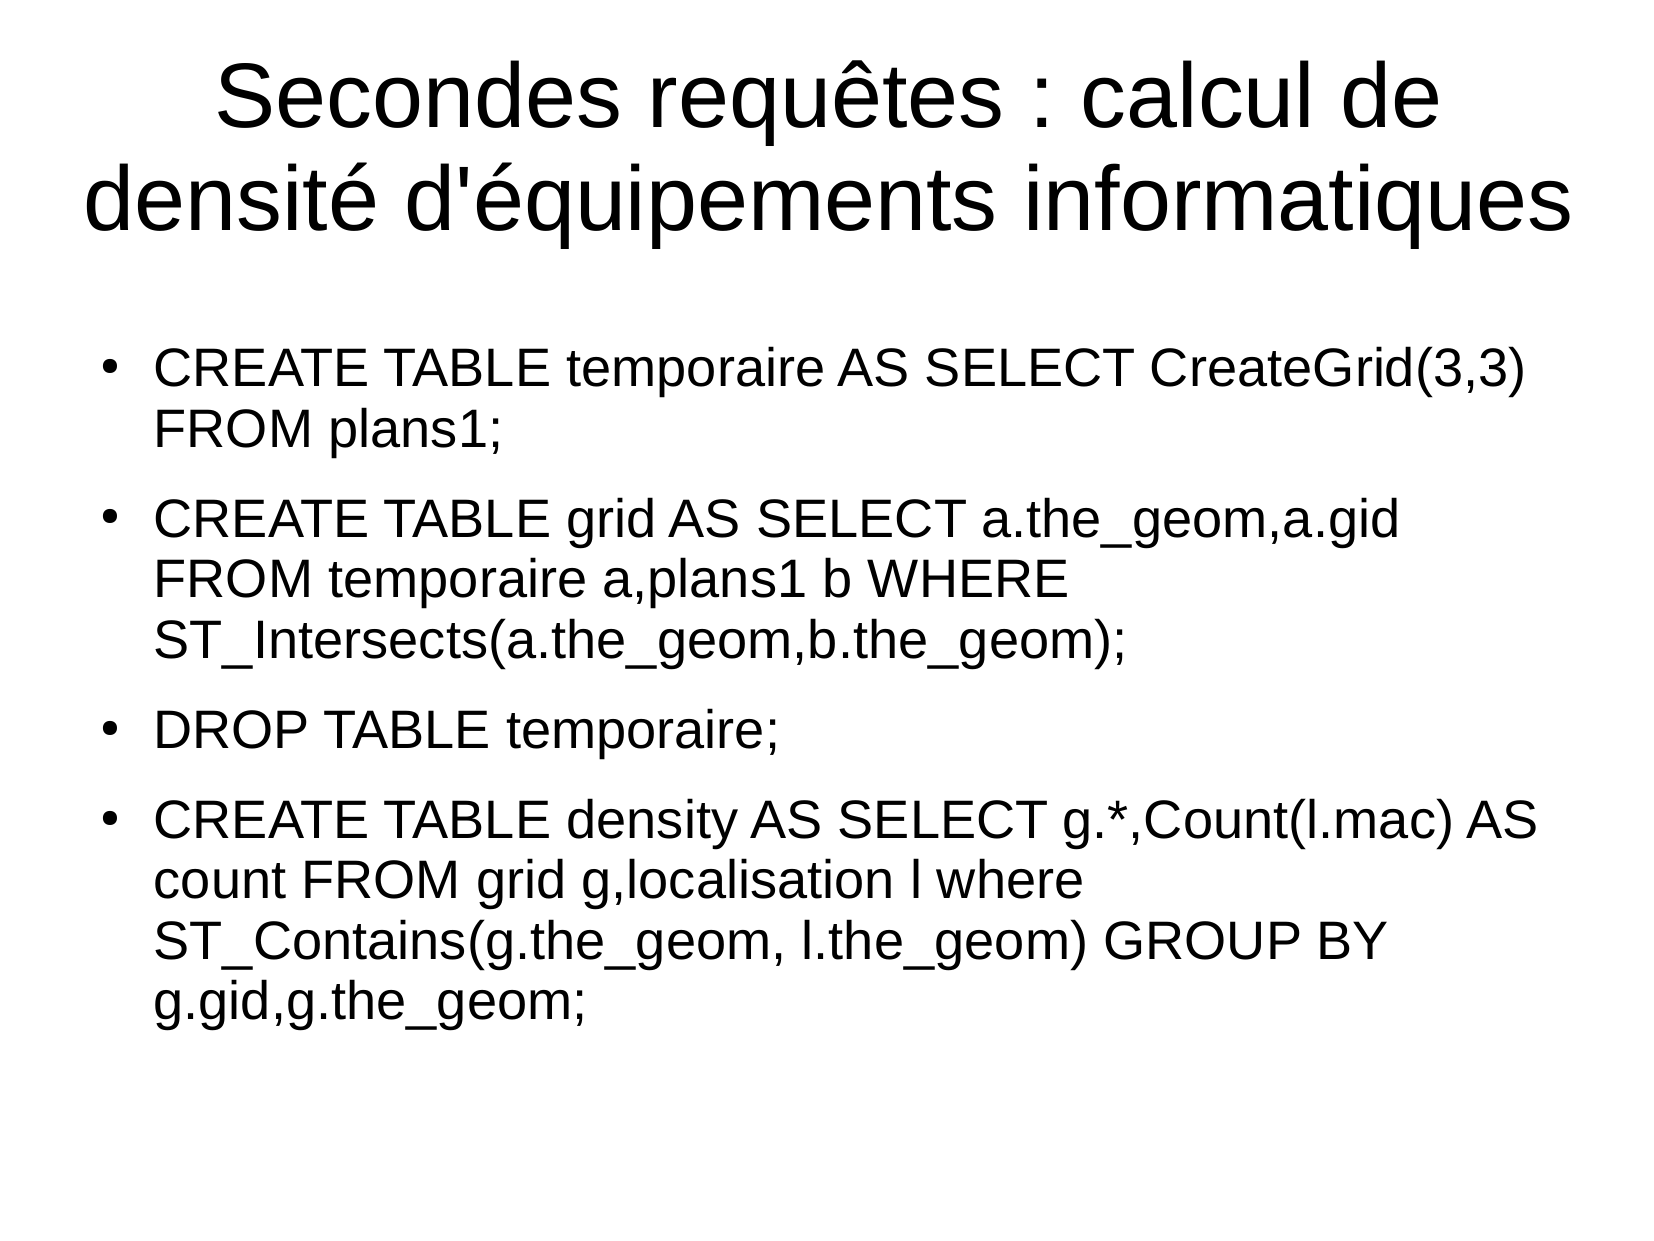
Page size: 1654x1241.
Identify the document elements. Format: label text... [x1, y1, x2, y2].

title Secondes requêtes : calcul de densité d'équipements informatiques [59, 44, 1601, 250]
list CREATE TABLE temporaire AS SELECT CreateGrid(3,3) FROM plans1; CREATE TABLE grid AS SELECT a.the_geom,a.gid FROM temporaire a,plans1 b WHERE ST_Intersects(a.the_geom,b.the_geom); DROP TABLE temporaire; CREATE TABLE density AS SELECT g.*,Count(l.mac) AS count FROM grid g,localisation l where ST_Contains(g.the_geom, l.the_geom) GROUP BY g.gid,g.the_geom; [82, 337, 1571, 1142]
